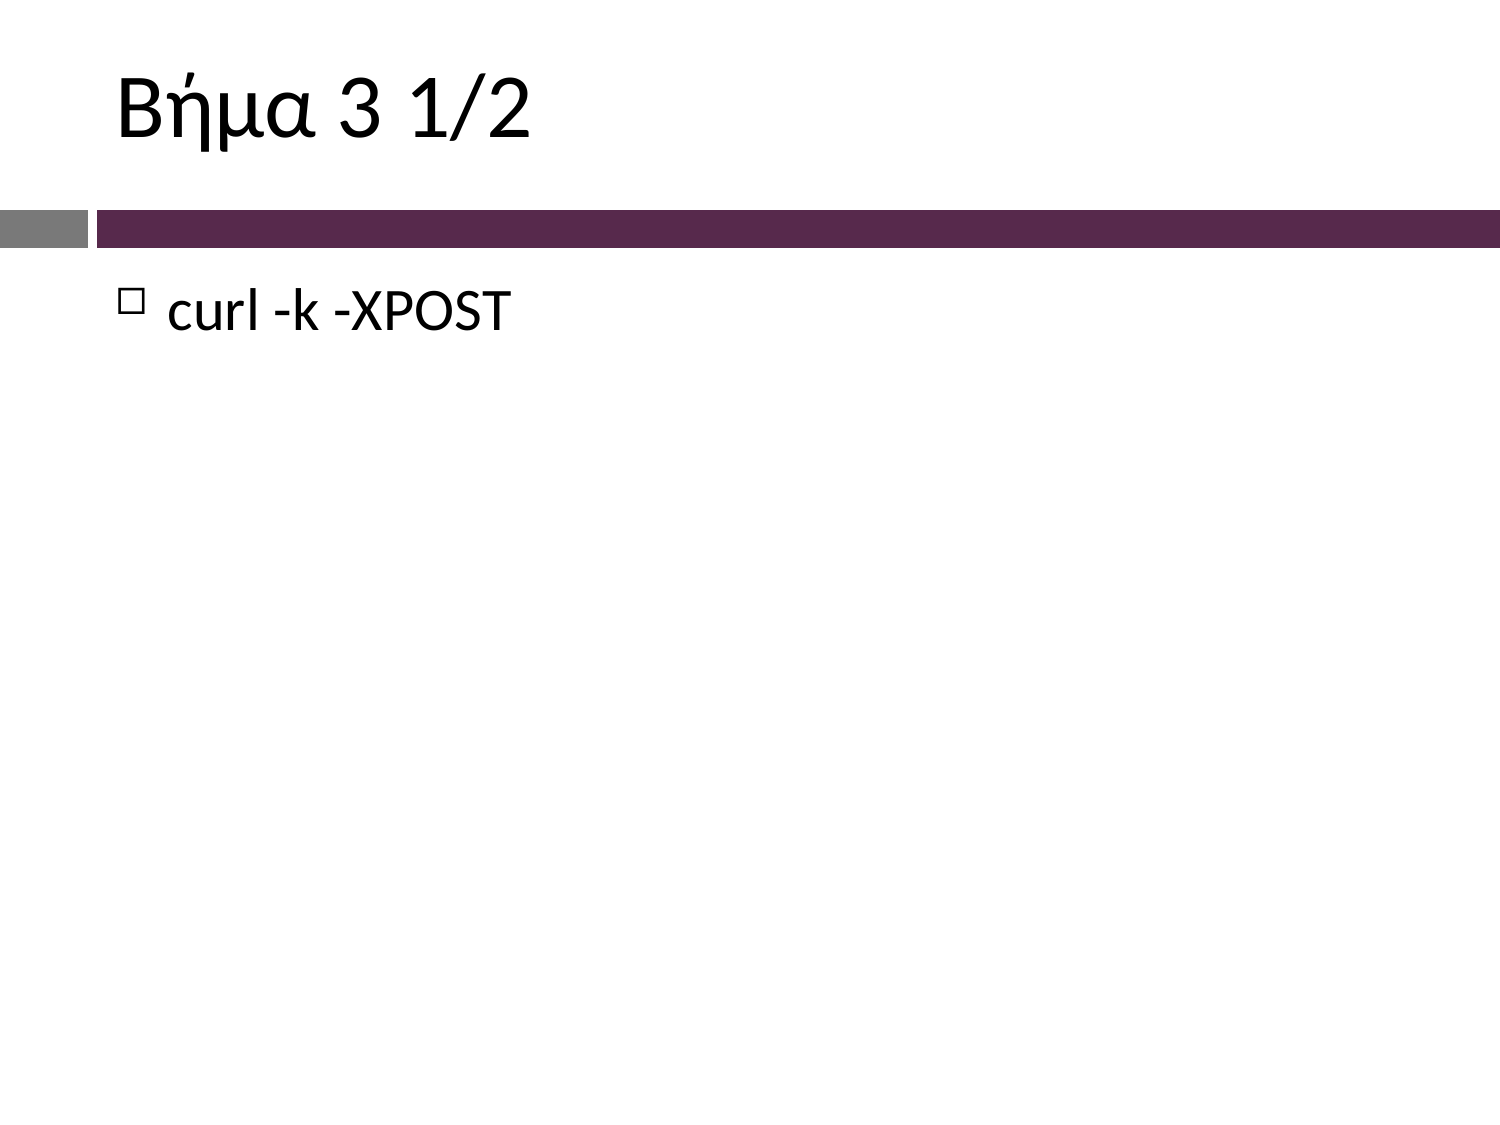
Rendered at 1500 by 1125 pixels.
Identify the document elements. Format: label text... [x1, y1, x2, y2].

title Bήμα 3 1/2 [100, 19, 1438, 182]
list curl -k -X POST [100, 262, 1438, 1000]
